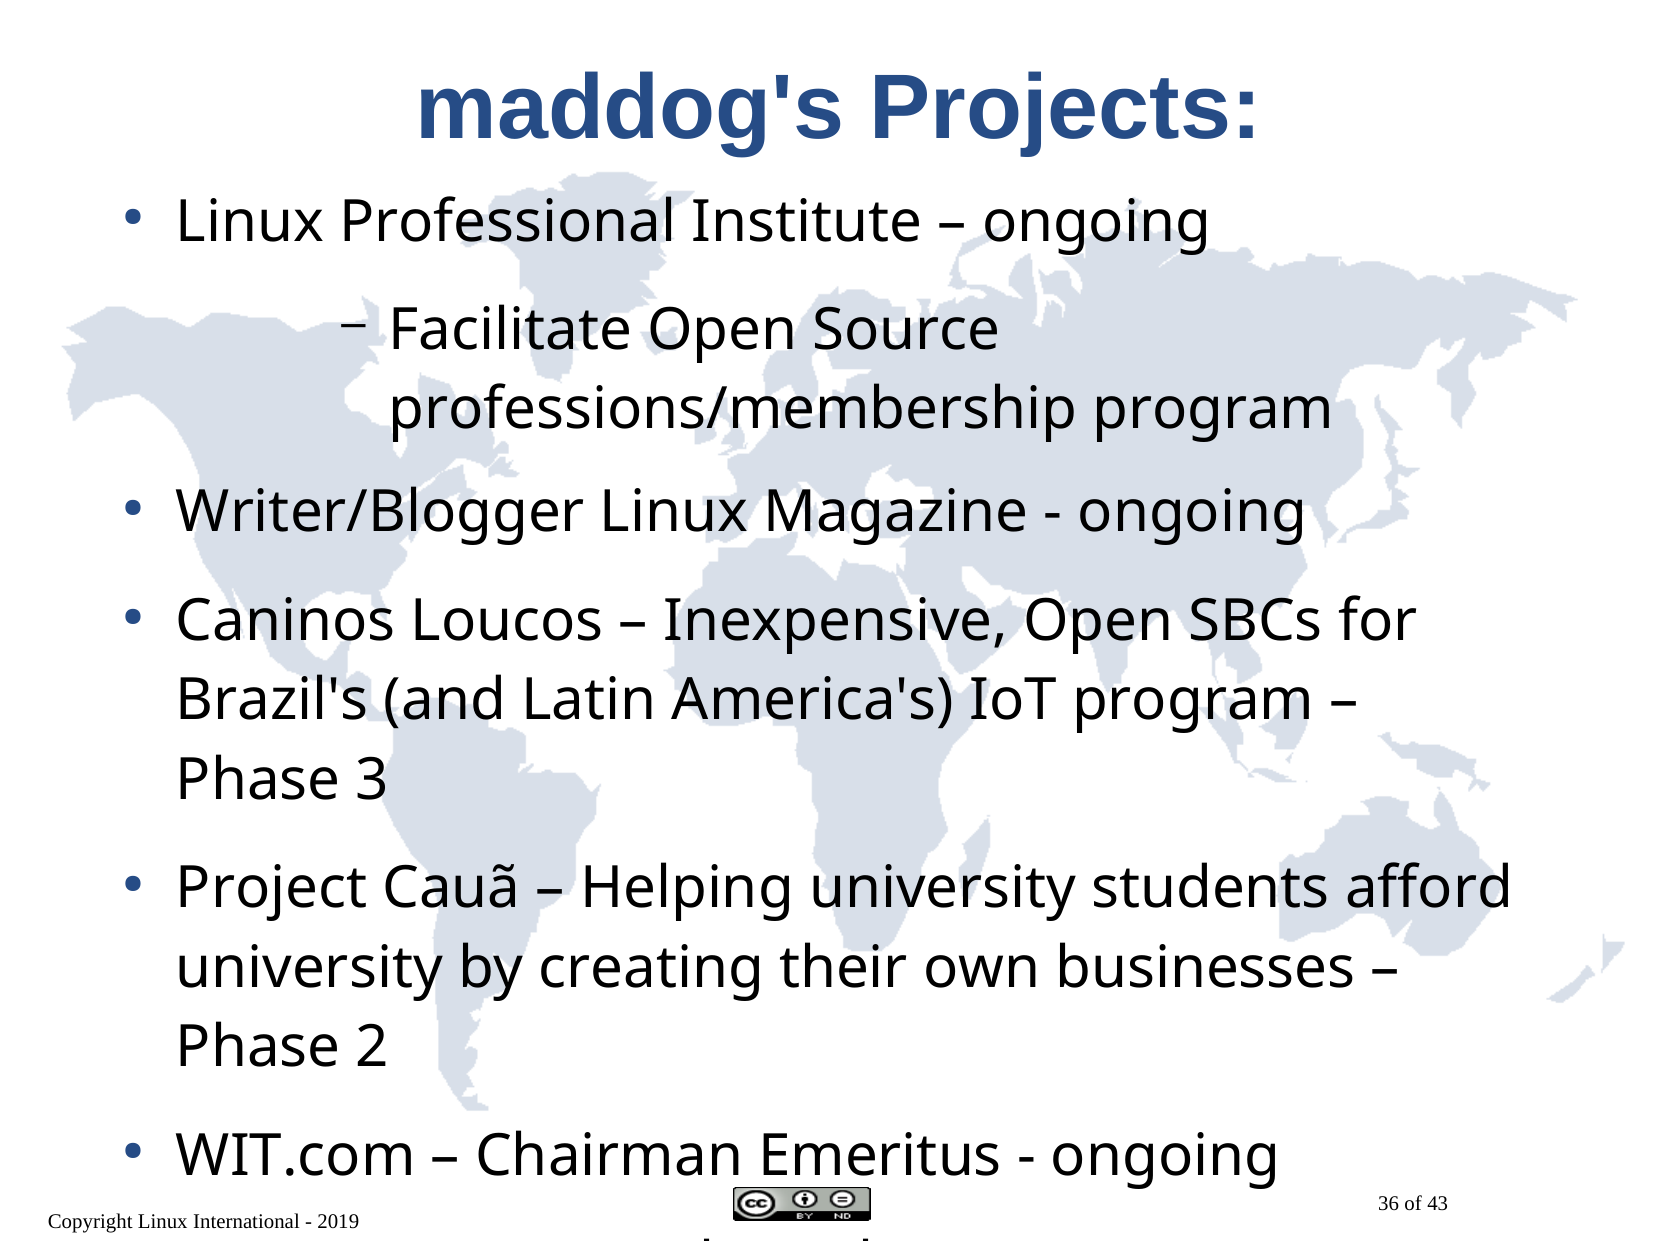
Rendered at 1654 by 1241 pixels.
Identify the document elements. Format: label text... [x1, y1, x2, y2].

picture [733, 1187, 871, 1221]
title maddog's Projects: [133, 2, 1546, 211]
list Linux Professional Institute – ongoing Facilitate Open Source professions/membership program Writer/Blogger Linux Magazine - ongoing Caninos Loucos – Inexpensive, Open SBCs for Brazil's (and Latin America's) IoT program – Phase 3 Project Cauã – Helping university students afford university by creating their own businesses – Phase 2 WIT.com – Chairman Emeritus - ongoing mmmmmmmmm+bs – Phase 1 [105, 178, 1517, 1121]
picture [37, 91, 1653, 1147]
